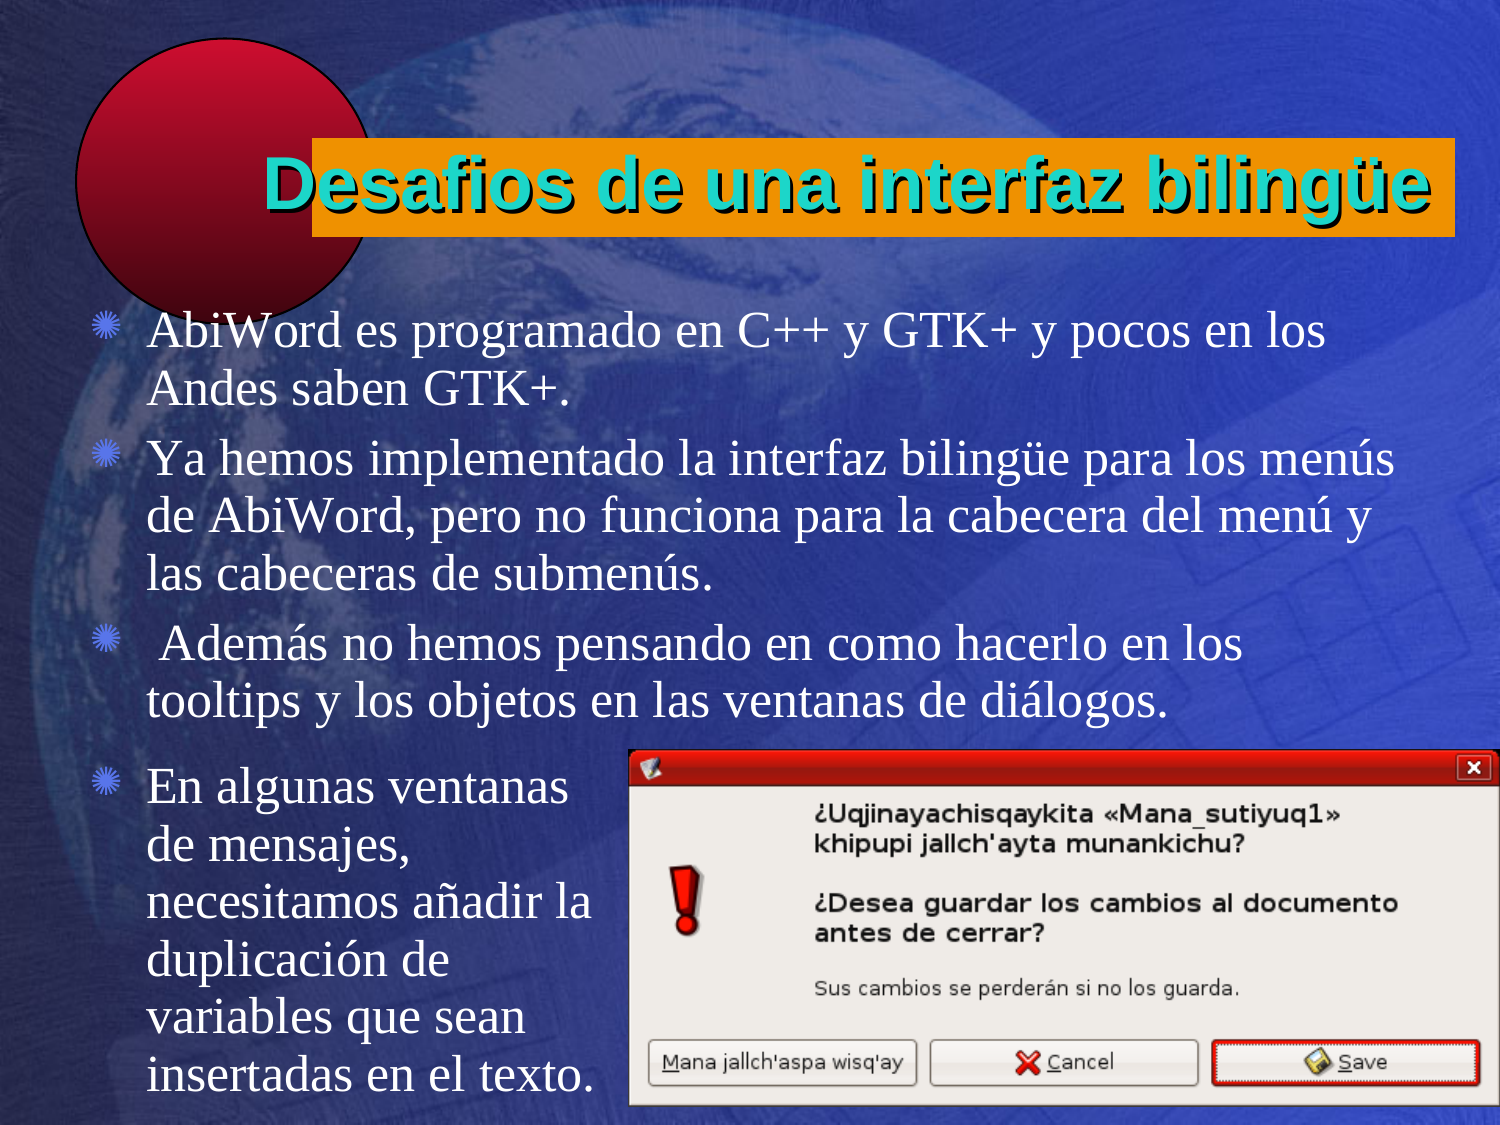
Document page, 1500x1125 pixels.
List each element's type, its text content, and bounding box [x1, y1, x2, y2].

text_box En algunas ventanas de mensajes, necesitamos añadir la duplicación de variables que sean insertadas en el texto. [75, 750, 638, 1110]
text_box AbiWord es programado en C++ y GTK+ y pocos en los Andes saben GTK+. Ya hemos implementado la interfaz bilingüe para los menús de AbiWord, pero no funciona para la cabecera del menú y las cabeceras de submenús. Además no hemos pensando en como hacerlo en los tooltips y los objetos en las ventanas de diálogos. [75, 294, 1426, 737]
picture [0, 0, 1500, 1125]
title Desafios de una interfaz bilingüe [262, 79, 1457, 296]
